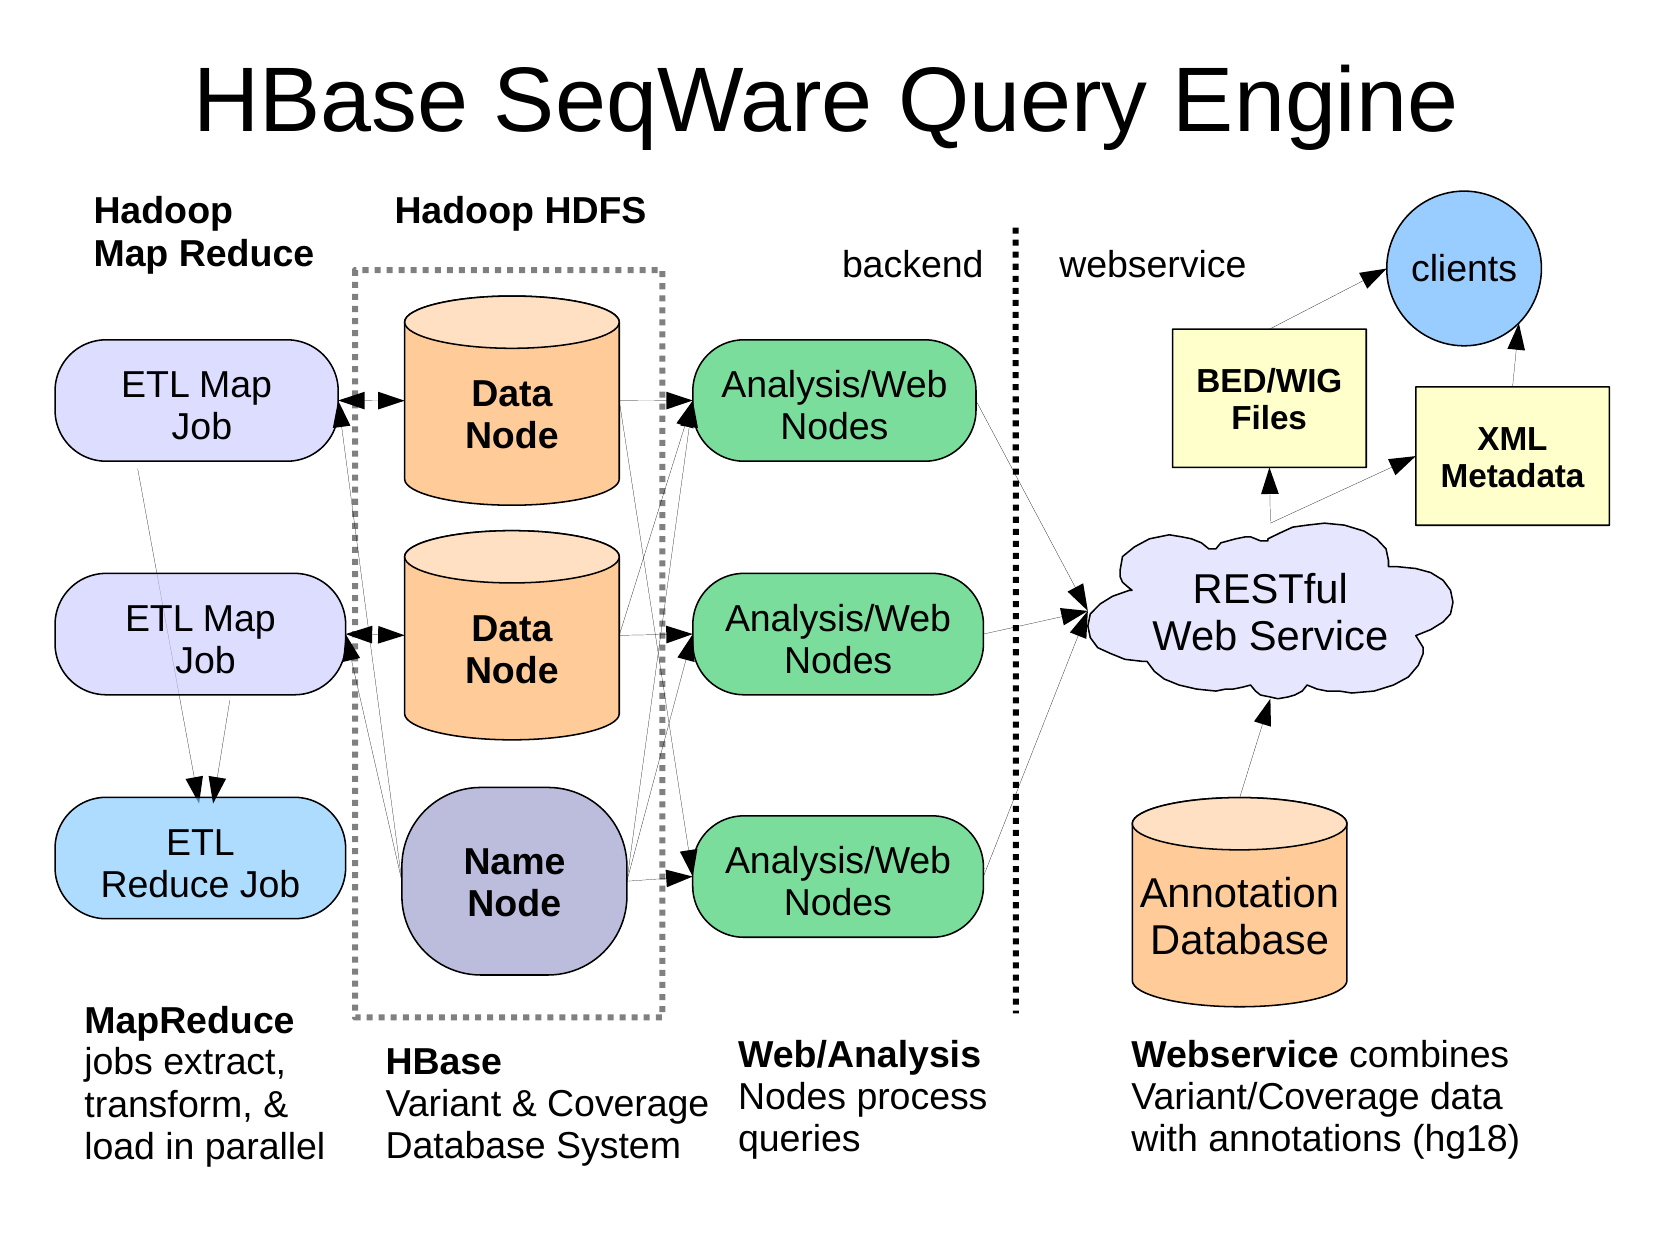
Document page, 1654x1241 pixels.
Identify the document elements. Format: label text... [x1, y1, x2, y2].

text_box backend [827, 236, 999, 293]
text_box Hadoop HDFS [402, 182, 703, 240]
text_box Data Node [404, 558, 620, 740]
text_box clients [1386, 191, 1542, 346]
text_box ETL Map Job [55, 573, 346, 695]
text_box Analysis/Web Nodes [692, 339, 977, 462]
text_box ETL Reduce Job [55, 797, 346, 919]
text_box Analysis/Web Nodes [692, 815, 984, 938]
text_box Analysis/Web Nodes [692, 573, 984, 695]
title HBase SeqWare Query Engine [82, 0, 1571, 204]
text_box BED/WIG Files [1172, 329, 1367, 468]
text_box XML Metadata [1415, 386, 1610, 526]
text_box Hadoop Map Reduce [78, 182, 402, 240]
text_box HBase Variant & Coverage Database System [370, 1032, 728, 1174]
text_box Name Node [401, 787, 627, 976]
text_box RESTful Web Service [1088, 523, 1453, 699]
text_box Web/Analysis Nodes process queries [723, 1025, 1002, 1167]
text_box webservice [1044, 236, 1262, 293]
text_box MapReduce jobs extract, transform, & load in parallel [69, 991, 427, 1133]
text_box Annotation Database [1132, 827, 1347, 1007]
text_box Data Node [404, 324, 620, 506]
text_box ETL Map Job [55, 339, 339, 462]
text_box Webservice combines Variant/Coverage data with annotations (hg18) [1116, 1025, 1537, 1167]
